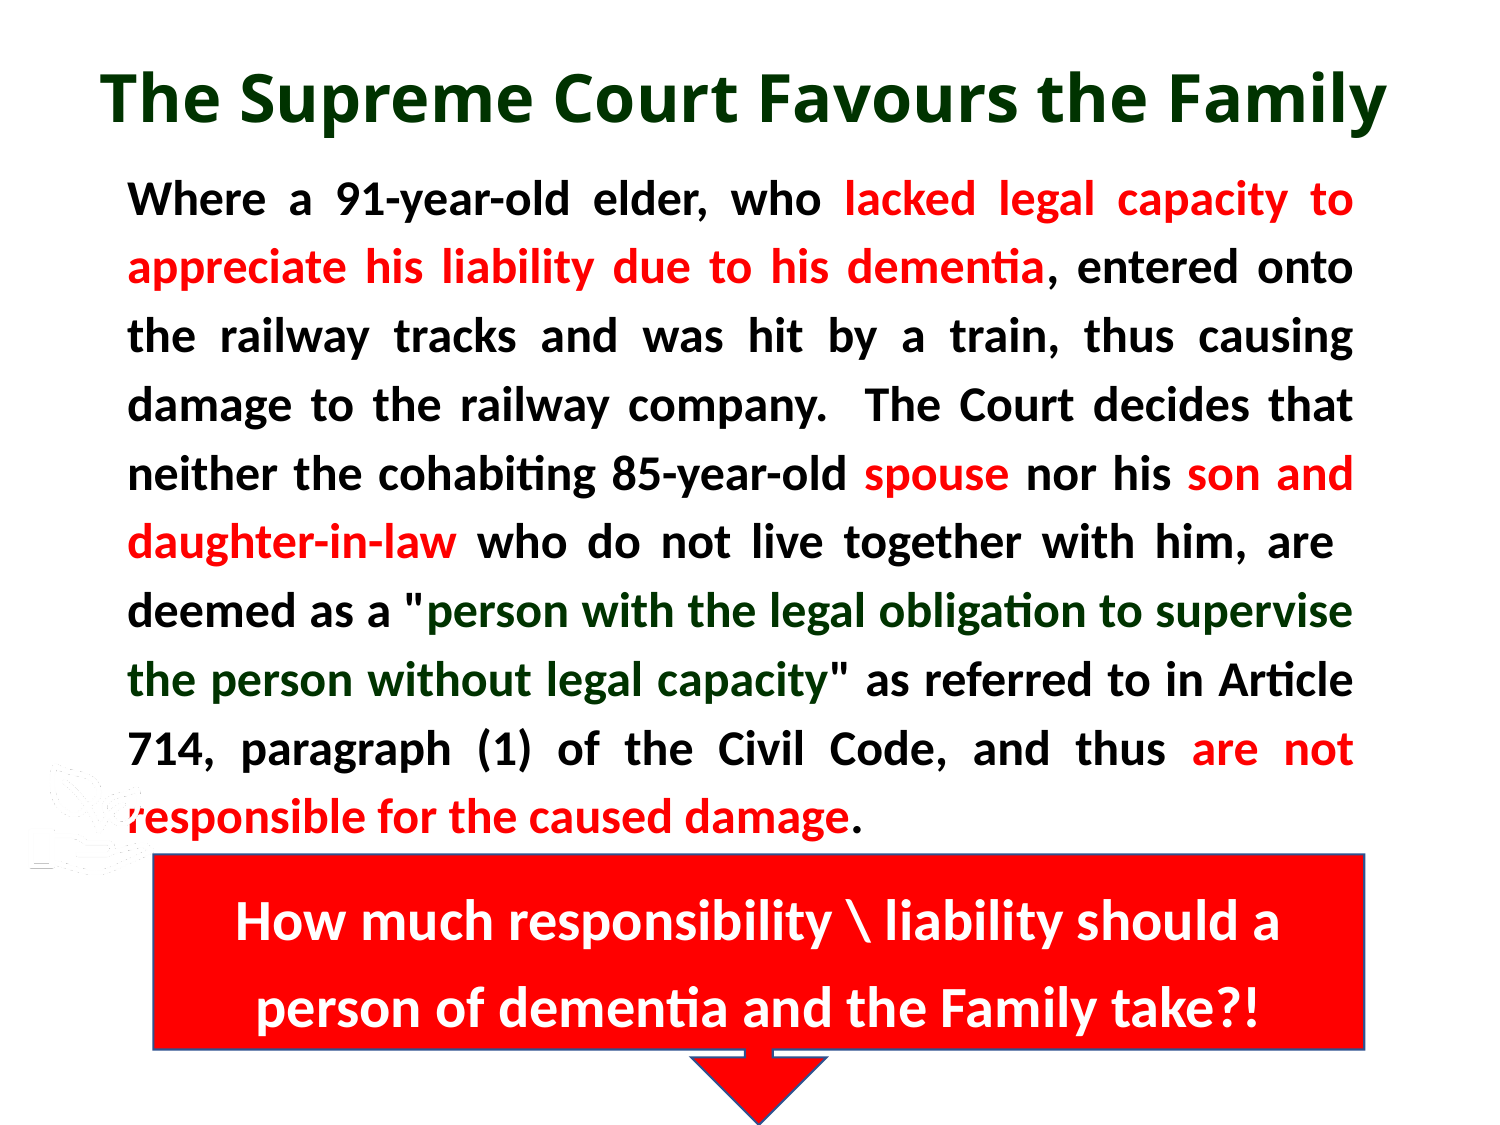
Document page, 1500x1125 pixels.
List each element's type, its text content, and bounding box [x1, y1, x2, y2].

title The Supreme Court Favours the Family [53, 19, 1436, 144]
picture [28, 763, 154, 875]
text_box Where a 91-year-old elder, who lacked legal capacity to appreciate his liability due to his dementia, entered onto the railway tracks and was hit by a train, thus causing damage to the railway company. The Court decides that neither the cohabiting 85-year-old spouse nor his son and daughter-in-law who do not live together with him, are deemed as a "person with the legal obligation to supervise the person without legal capacity" as referred to in Article 714, paragraph (1) of the Civil Code, and thus are not responsible for the caused damage. [112, 149, 1388, 855]
text_box How much responsibility \ liability should a person of dementia and the Family take?! [153, 854, 1365, 1125]
